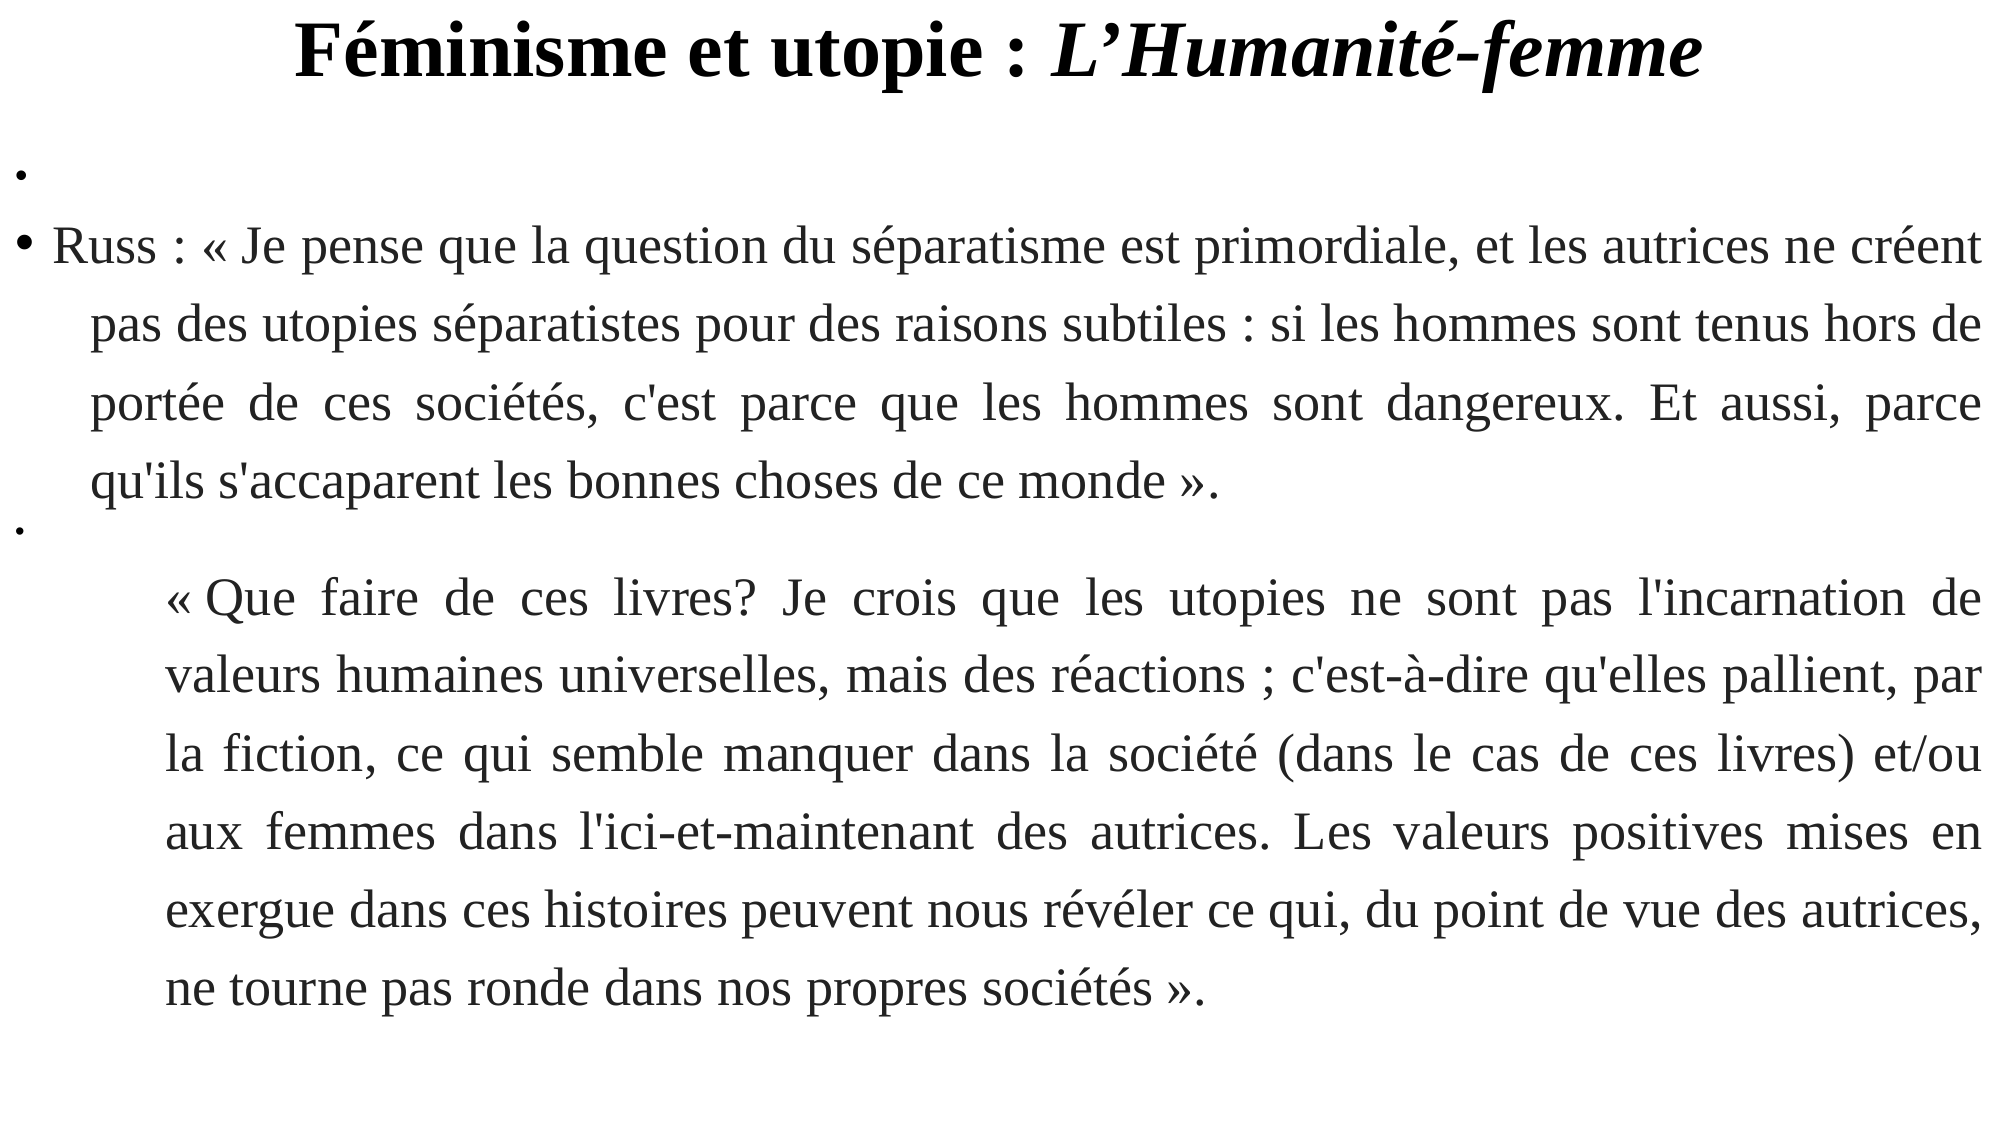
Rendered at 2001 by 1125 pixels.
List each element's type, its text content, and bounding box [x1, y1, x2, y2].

list Russ : « Je pense que la question du séparatisme est primordiale, et les autrices ne créent pas des utopies séparatistes pour des raisons subtiles : si les hommes sont tenus hors de portée de ces sociétés, c'est parce que les hommes sont dangereux. Et aussi, parce qu'ils s'accaparent les bonnes choses de ce monde ». « Que faire de ces livres? Je crois que les utopies ne sont pas l'incarnation de valeurs humaines universelles, mais des réactions ; c'est-à-dire qu'elles pallient, par la fiction, ce qui semble manquer dans la société (dans le cas de ces livres) et/ou aux femmes dans l'ici-et-maintenant des autrices. Les valeurs positives mises en exergue dans ces histoires peuvent nous révéler ce qui, du point de vue des autrices, ne tourne pas ronde dans nos propres sociétés ». [0, 146, 2000, 1125]
title Féminisme et utopie : L’Humanité-femme [137, 0, 1863, 102]
